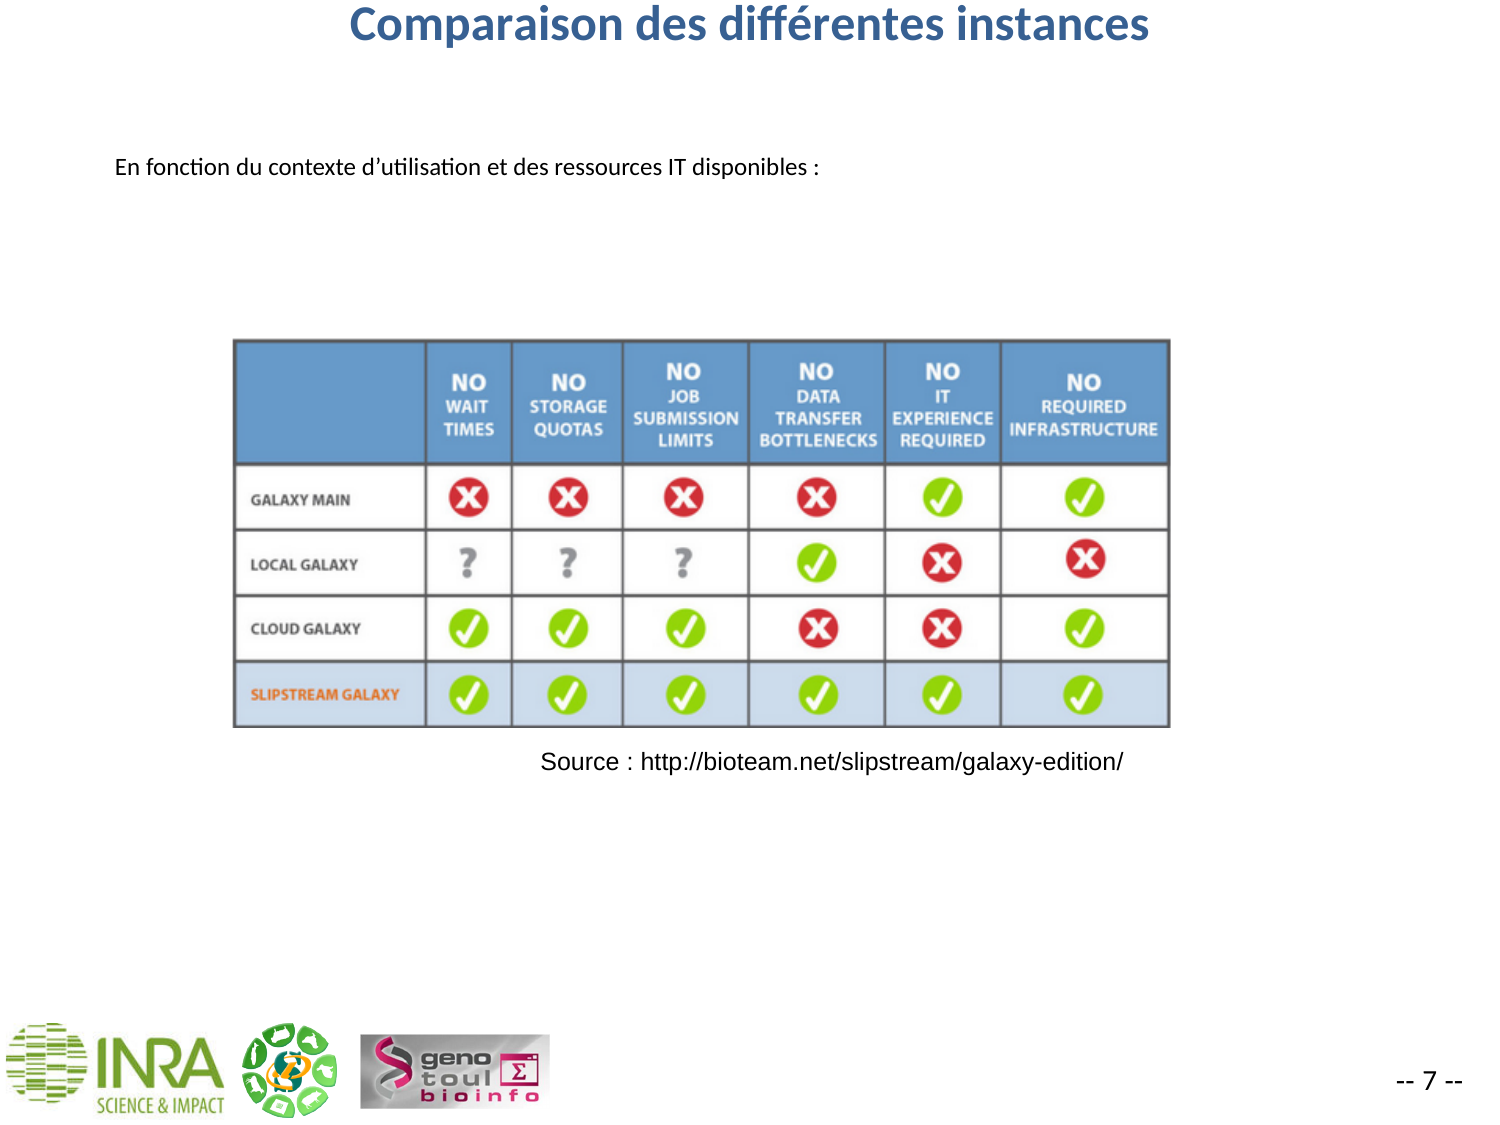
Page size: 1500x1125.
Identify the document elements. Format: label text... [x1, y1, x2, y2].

picture [5, 1023, 225, 1125]
text_box Comparaison des différentes instances [0, 0, 1500, 73]
picture [230, 338, 1176, 728]
picture [242, 1023, 337, 1118]
text_box En fonction du contexte d’utilisation et des ressources IT disponibles : [100, 149, 1365, 196]
text_box Source : http://bioteam.net/slipstream/galaxy-edition/ [525, 740, 1163, 783]
picture [360, 1034, 550, 1109]
